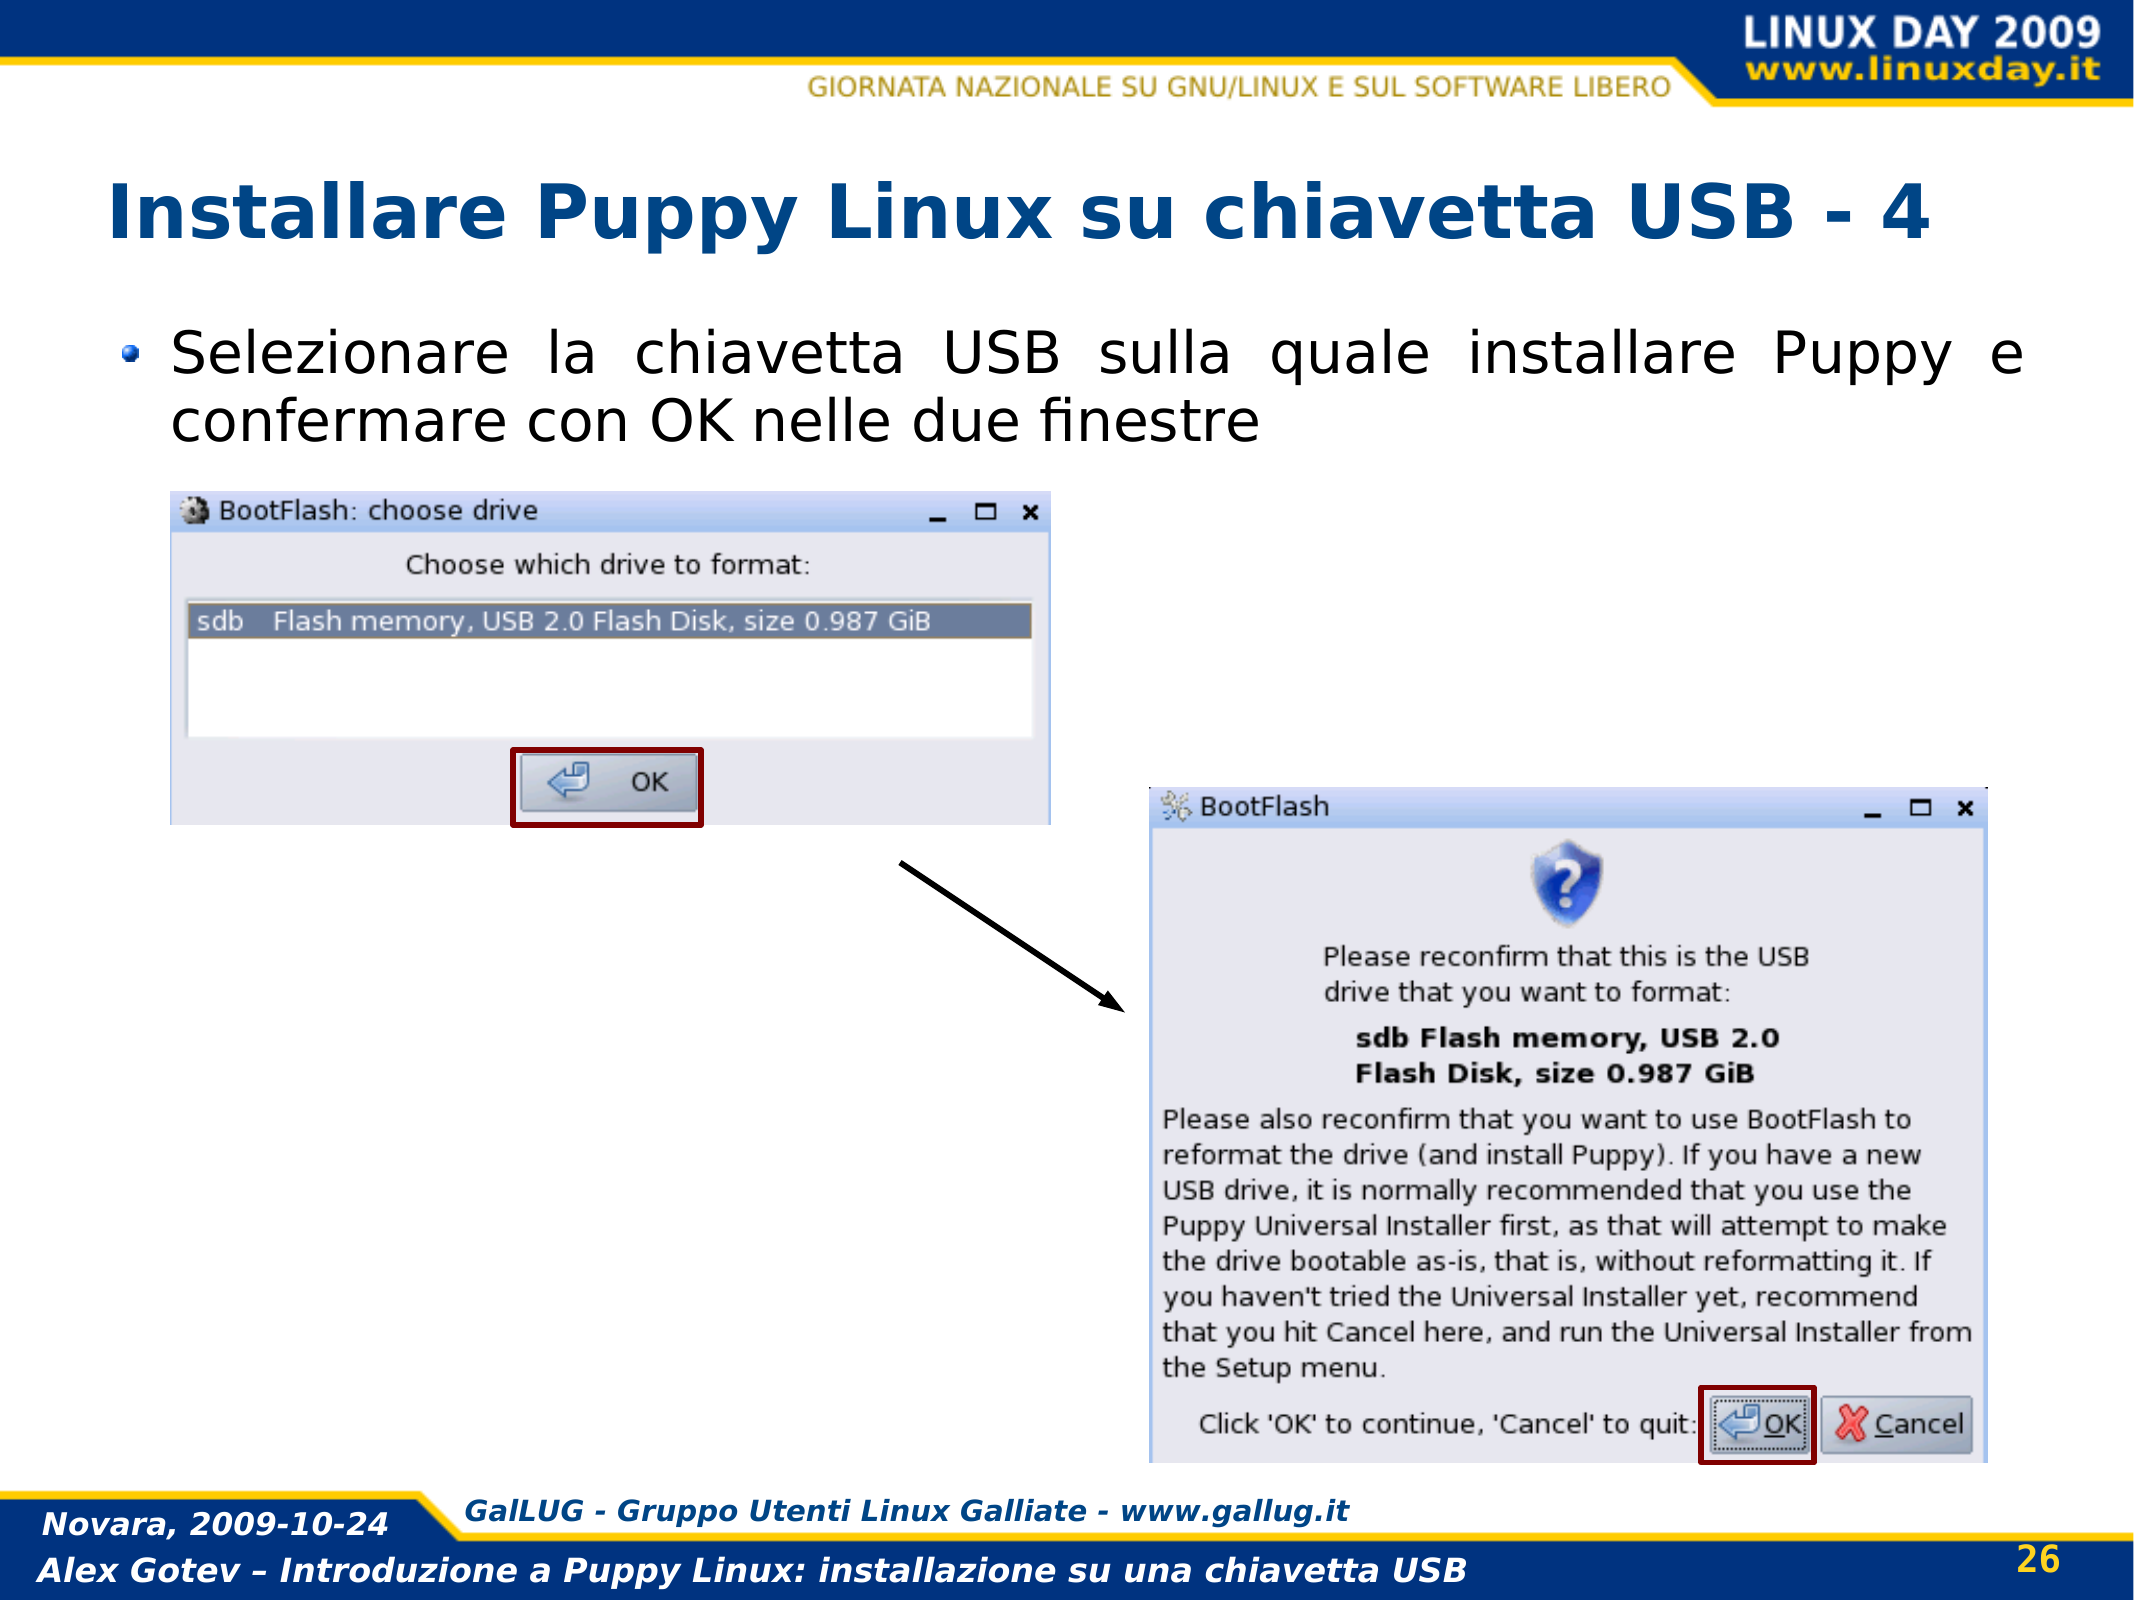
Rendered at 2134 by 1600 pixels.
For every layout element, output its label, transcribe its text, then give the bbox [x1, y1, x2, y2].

picture [0, 0, 2134, 1600]
list Selezionare la chiavetta USB sulla quale installare Puppy e confermare con OK nelle due finestre [106, 319, 2027, 1441]
title Installare Puppy Linux su chiavetta USB - 4 [106, 159, 2080, 267]
